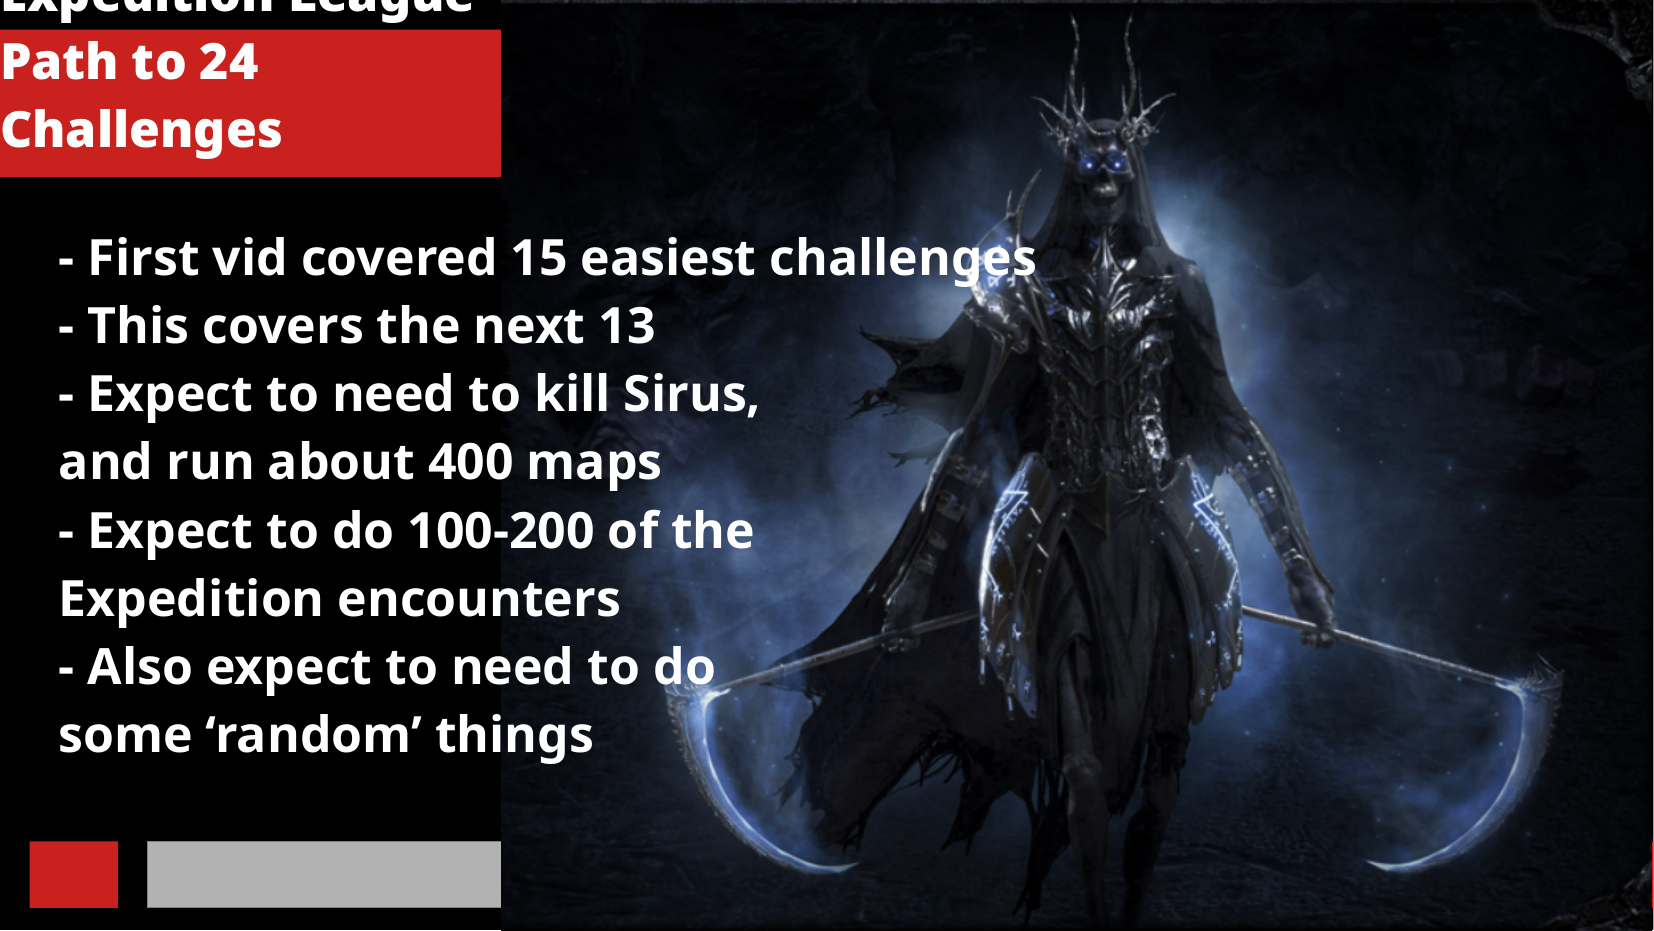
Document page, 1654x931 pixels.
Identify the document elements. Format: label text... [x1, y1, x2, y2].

picture [501, 0, 1652, 931]
subtitle - First vid covered 15 easiest challenges - This covers the next 13 - Expect to need to kill Sirus, and run about 400 maps - Expect to do 100-200 of the Expedition encounters - Also expect to need to do some ‘random’ things [59, 221, 1565, 798]
title Expedition League Path to 24 Challenges [0, 44, 532, 163]
